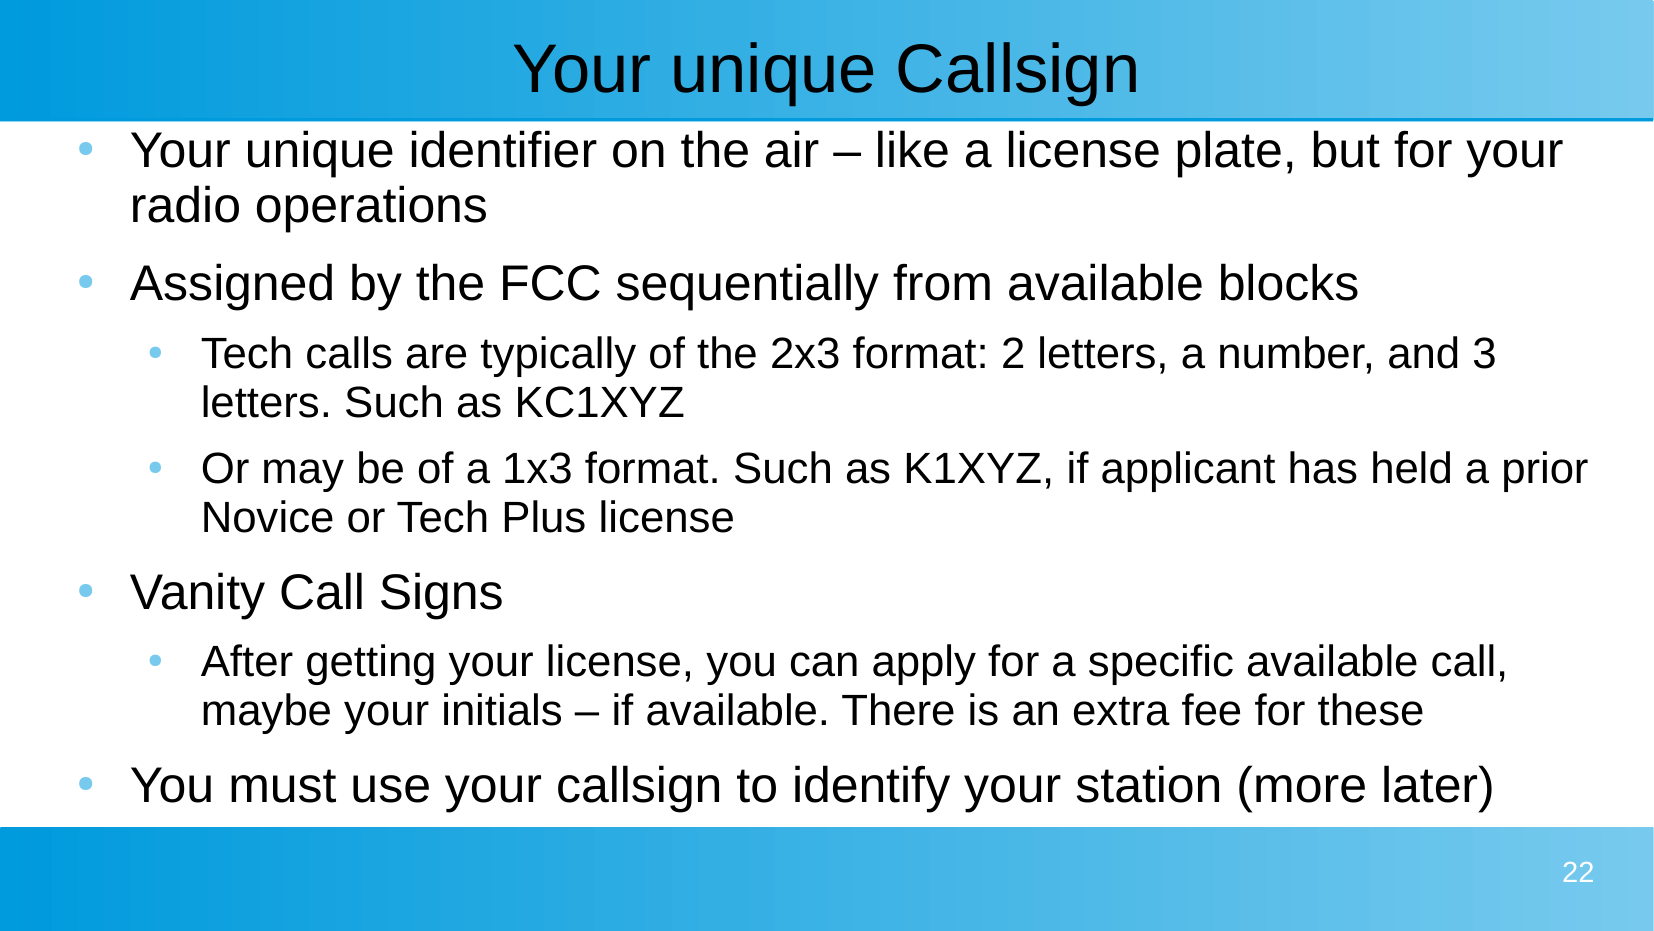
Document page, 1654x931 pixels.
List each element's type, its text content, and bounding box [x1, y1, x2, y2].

list Your unique identifier on the air – like a license plate, but for your radio operations Assigned by the FCC sequentially from available blocks Tech calls are typically of the 2x3 format: 2 letters, a number, and 3 letters. Such as KC1XYZ Or may be of a 1x3 format. Such as K1XYZ, if applicant has held a prior Novice or Tech Plus license Vanity Call Signs After getting your license, you can apply for a specific available call, maybe your initials – if available. There is an extra fee for these You must use your callsign to identify your station (more later) [59, 121, 1595, 826]
title Your unique Callsign [59, 29, 1595, 108]
